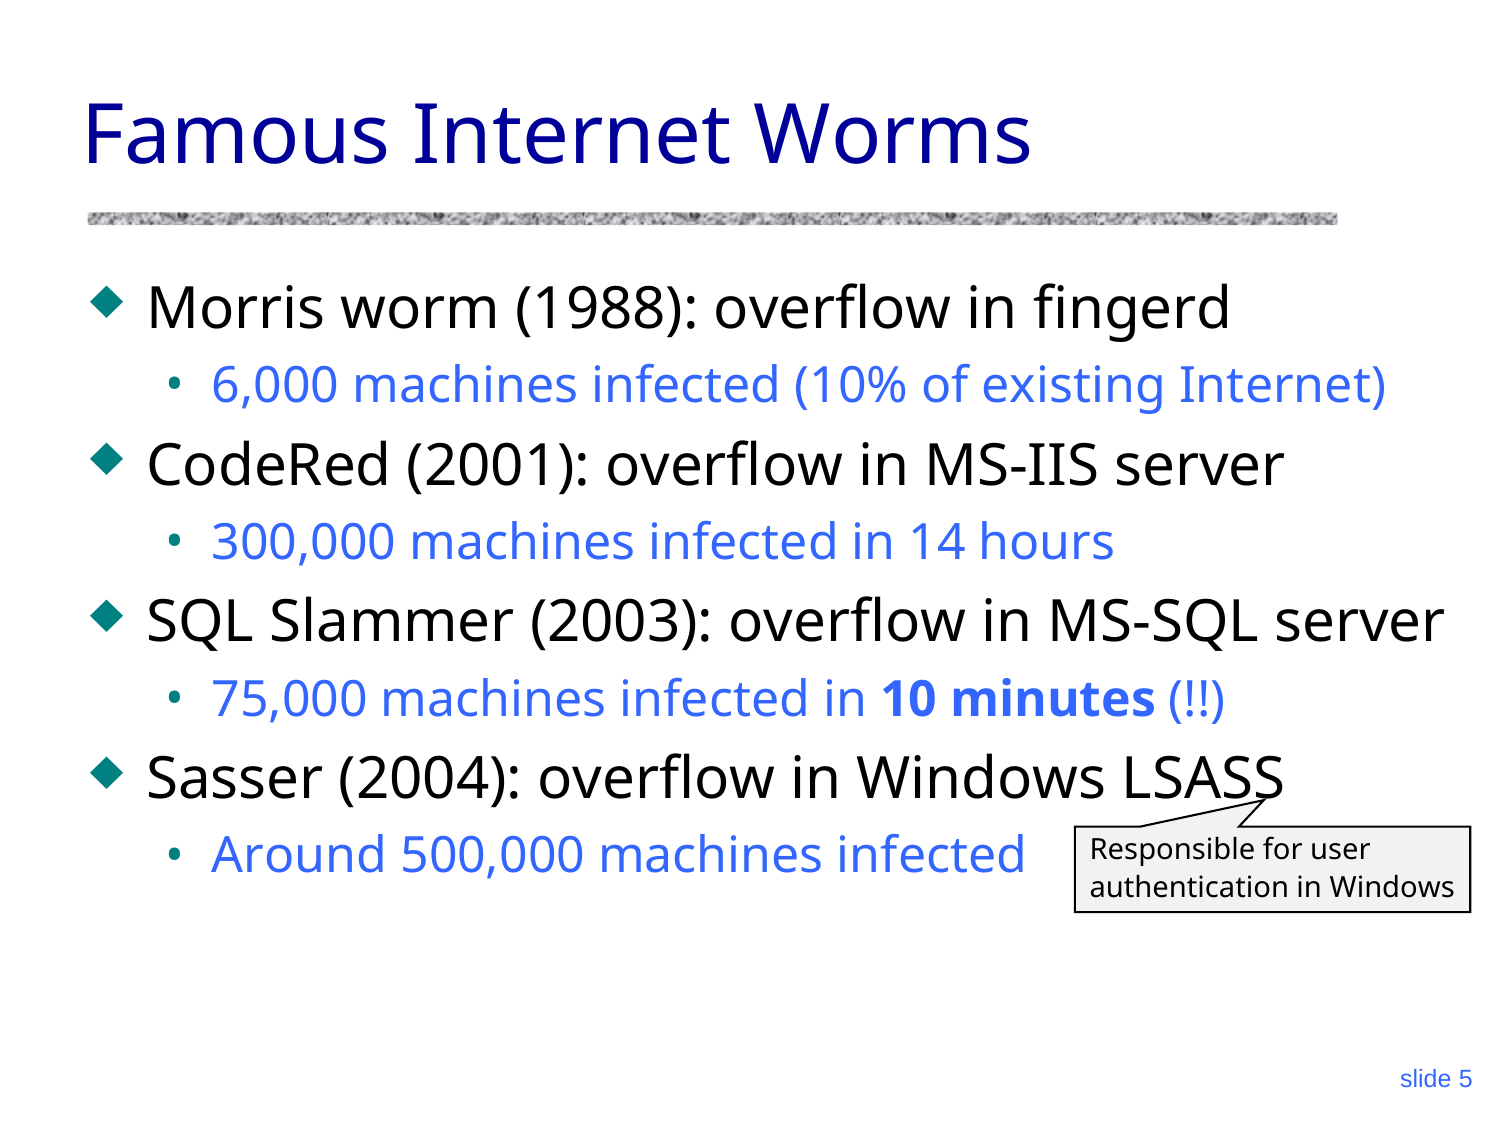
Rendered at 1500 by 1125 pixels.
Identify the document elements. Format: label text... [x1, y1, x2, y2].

list Morris worm (1988): overflow in fingerd 6,000 machines infected (10% of existing Internet) CodeRed (2001): overflow in MS-IIS server 300,000 machines infected in 14 hours SQL Slammer (2003): overflow in MS-SQL server 75,000 machines infected in 10 minutes (!!) Sasser (2004): overflow in Windows LSASS Around 500,000 machines infected [74, 262, 1463, 1063]
picture [87, 212, 1338, 226]
title Famous Internet Worms [66, 37, 1342, 188]
text_box Responsible for user authentication in Windows [1074, 800, 1471, 913]
text_box slide <number> [1174, 1025, 1488, 1101]
